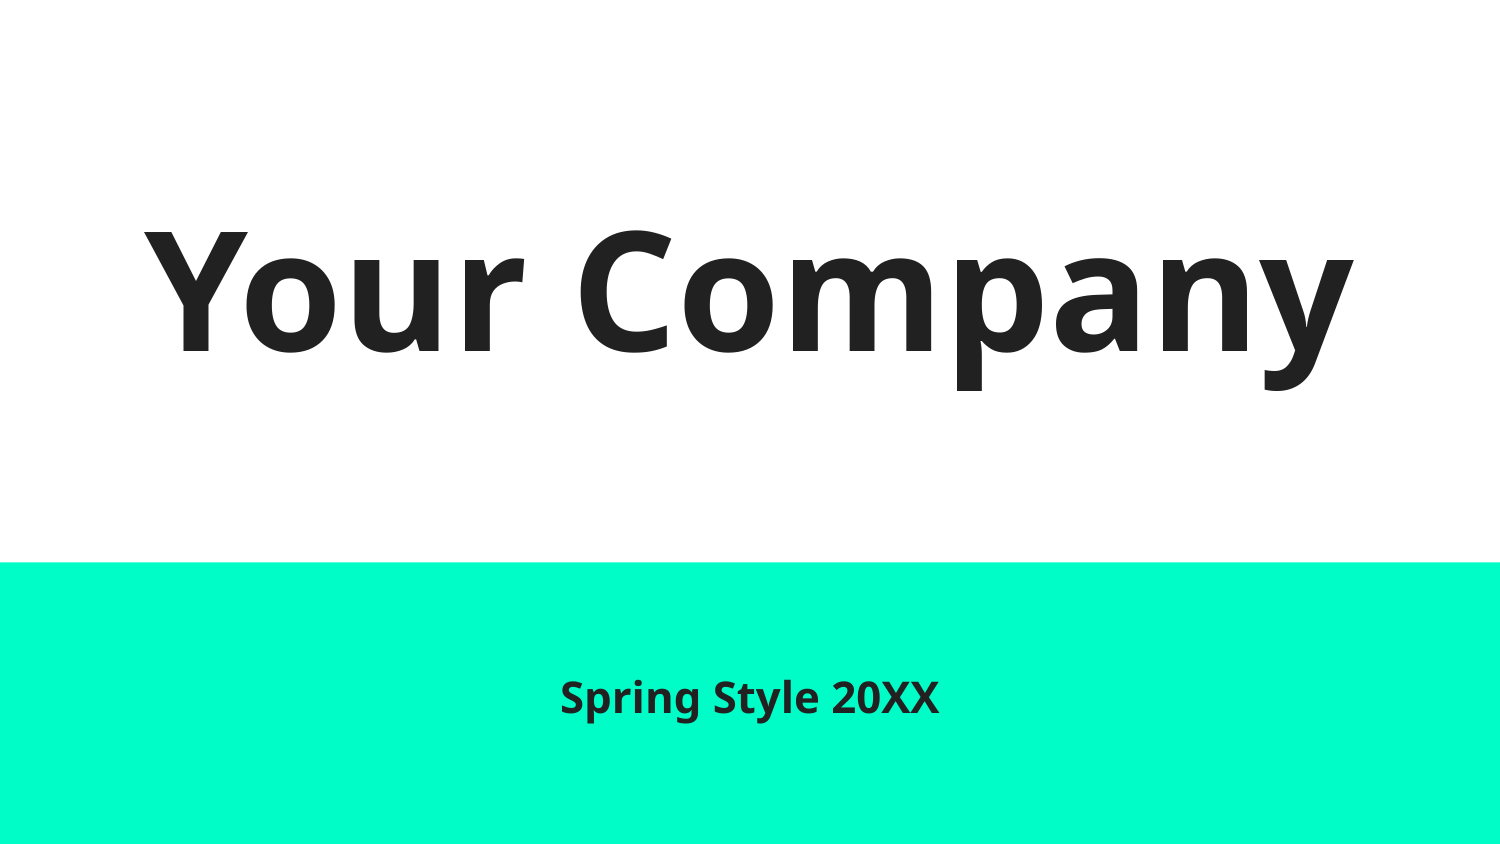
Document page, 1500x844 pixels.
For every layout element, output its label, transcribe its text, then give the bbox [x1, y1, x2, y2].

subtitle Spring Style 20XX [51, 638, 1449, 755]
title Your Company [51, 64, 1449, 506]
